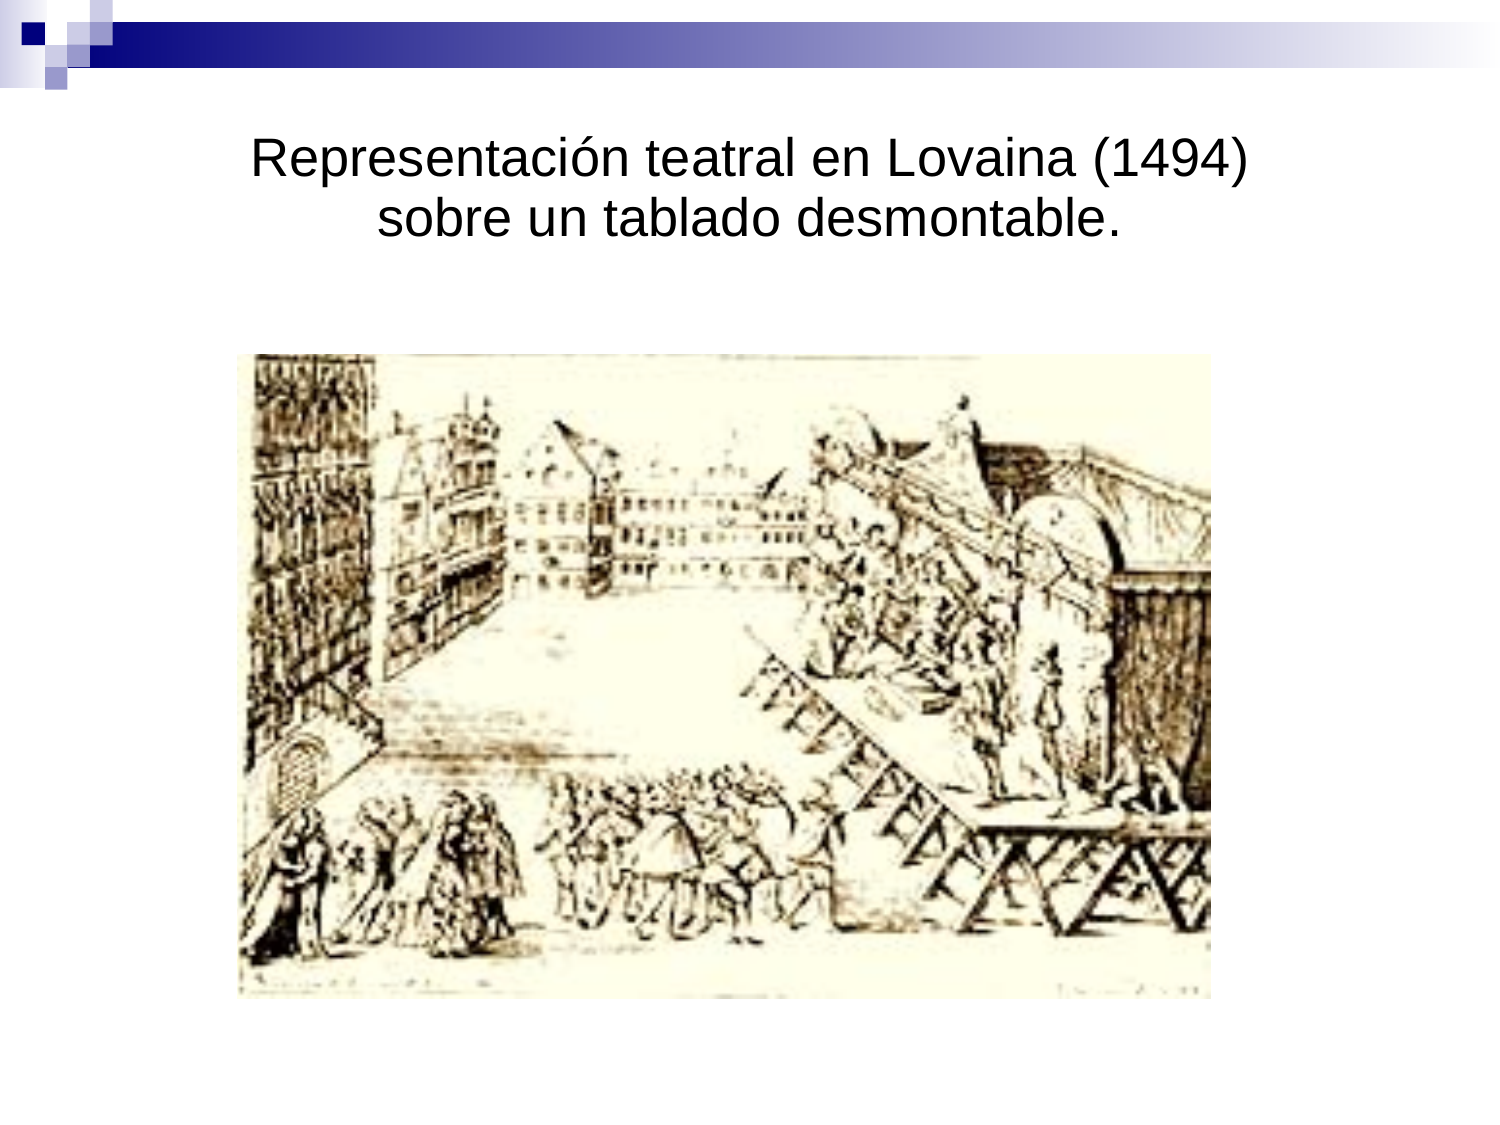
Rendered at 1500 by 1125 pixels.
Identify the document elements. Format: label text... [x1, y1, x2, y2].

picture [237, 354, 1211, 999]
title Representación teatral en Lovaina (1494) sobre un tablado desmontable. [75, 75, 1426, 301]
